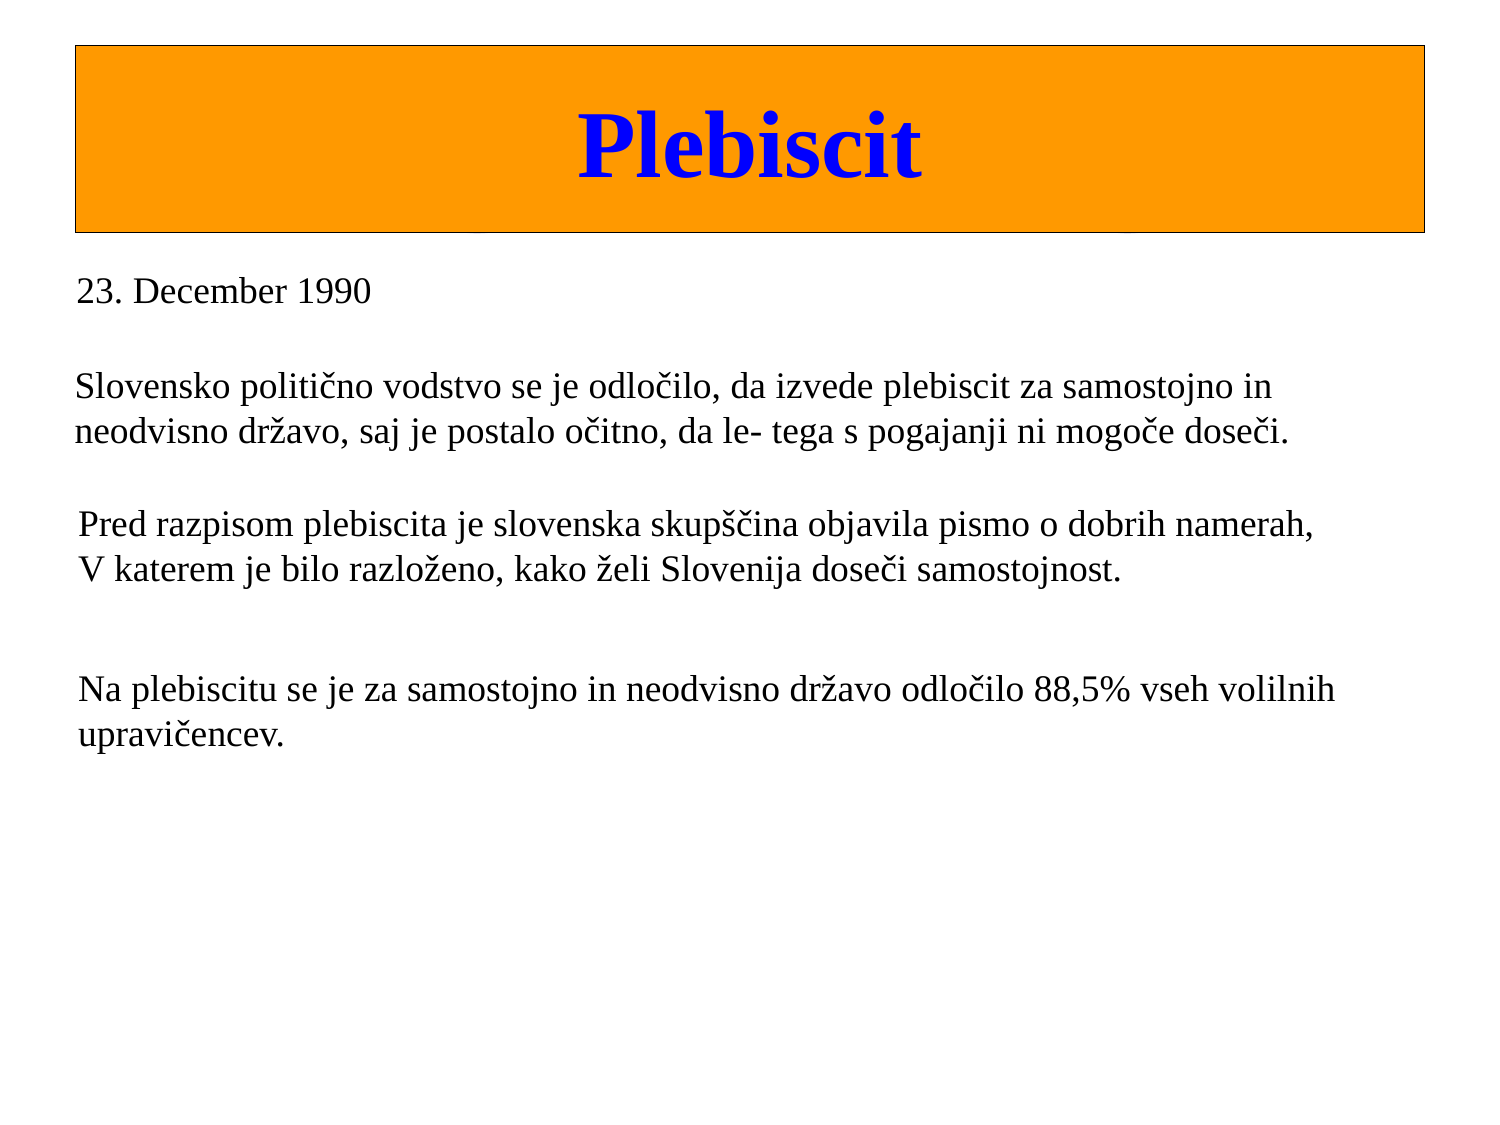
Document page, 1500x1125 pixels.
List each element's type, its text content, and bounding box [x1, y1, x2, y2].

text_box Pred razpisom plebiscita je slovenska skupščina objavila pismo o dobrih namerah, V katerem je bilo razloženo, kako želi Slovenija doseči samostojnost. [63, 491, 1341, 597]
text_box Na plebiscitu se je za samostojno in neodvisno državo odločilo 88,5% vseh volilnih upravičencev. [63, 656, 1362, 762]
title Plebiscit [75, 45, 1425, 233]
text_box Slovensko politično vodstvo se je odločilo, da izvede plebiscit za samostojno in neodvisno državo, saj je postalo očitno, da le- tega s pogajanji ni mogoče doseči. [59, 353, 1307, 459]
text_box 23. December 1990 [61, 258, 387, 319]
